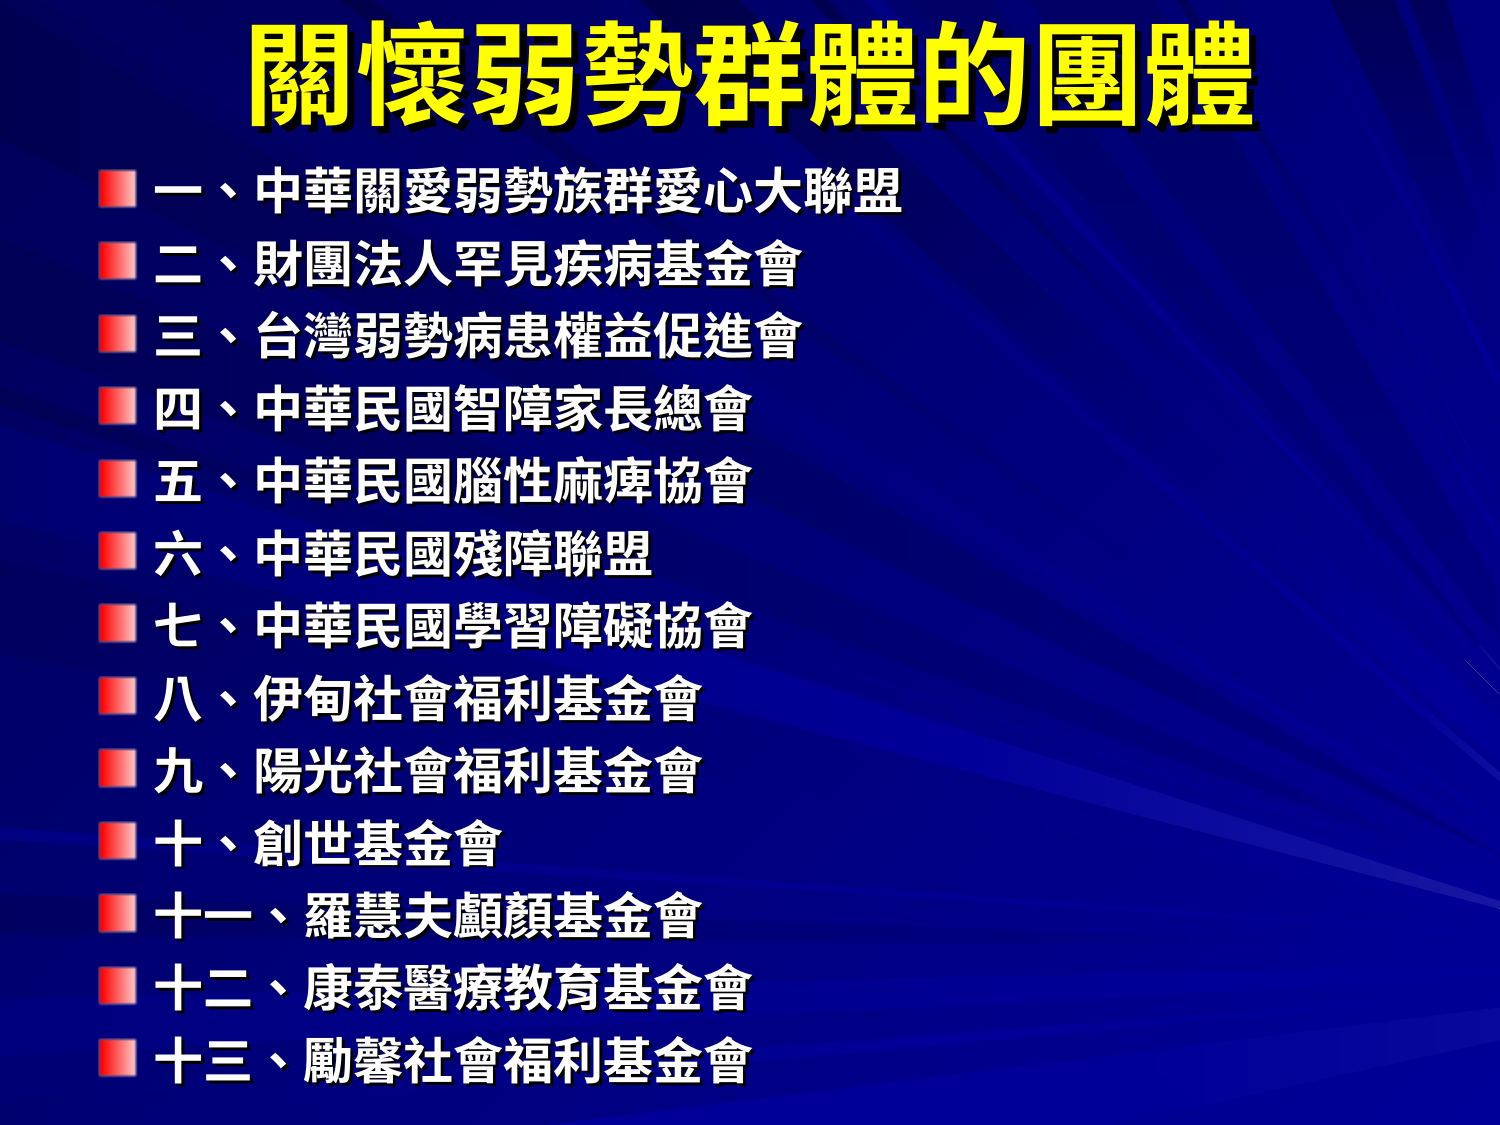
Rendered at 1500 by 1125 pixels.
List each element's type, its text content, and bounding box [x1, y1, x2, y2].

title 關懷弱勢群體的團體 [75, 45, 1426, 234]
list 一、中華關愛弱勢族群愛心大聯盟 二、財團法人罕見疾病基金會 三、台灣弱勢病患權益促進會 四、中華民國智障家長總會 五、中華民國腦性麻痺協會 六、中華民國殘障聯盟 七、中華民國學習障礙協會 八、伊甸社會福利基金會 九、陽光社會福利基金會 十、創世基金會 十一、羅慧夫顱顏基金會 十二、康泰醫療教育基金會 十三、勵馨社會福利基金會 [82, 152, 1433, 1125]
